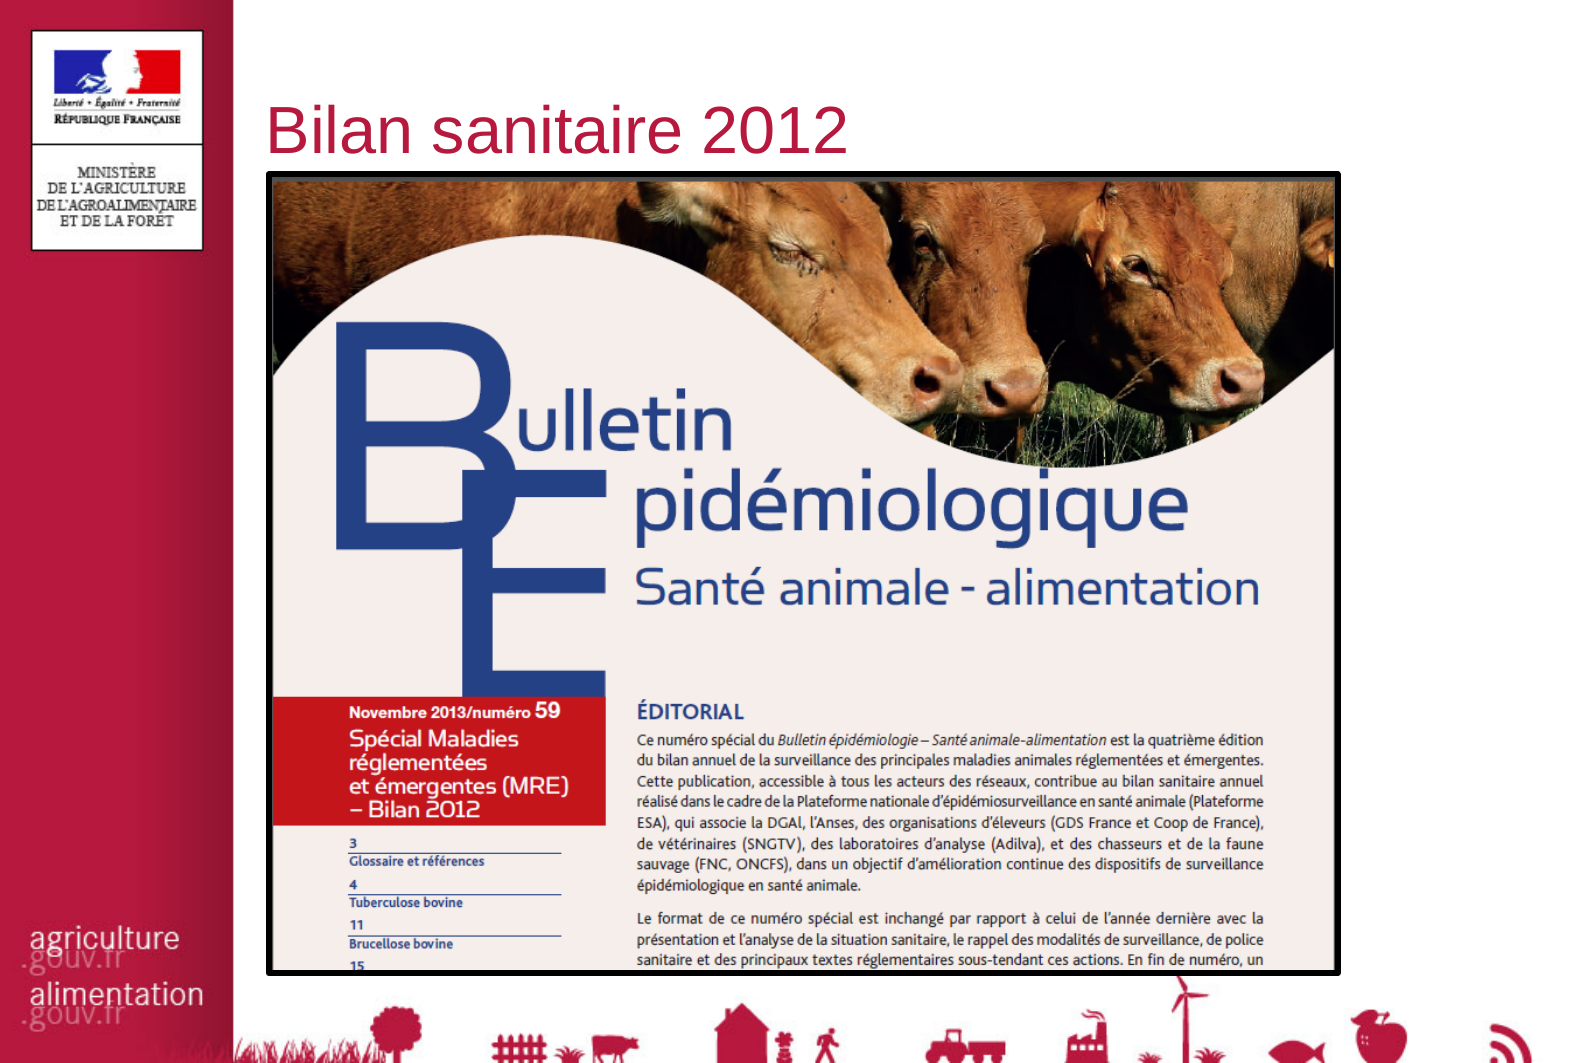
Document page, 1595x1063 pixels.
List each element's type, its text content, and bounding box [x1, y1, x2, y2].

picture [0, 0, 1594, 1063]
title Bilan sanitaire 2012 [265, 49, 1535, 212]
